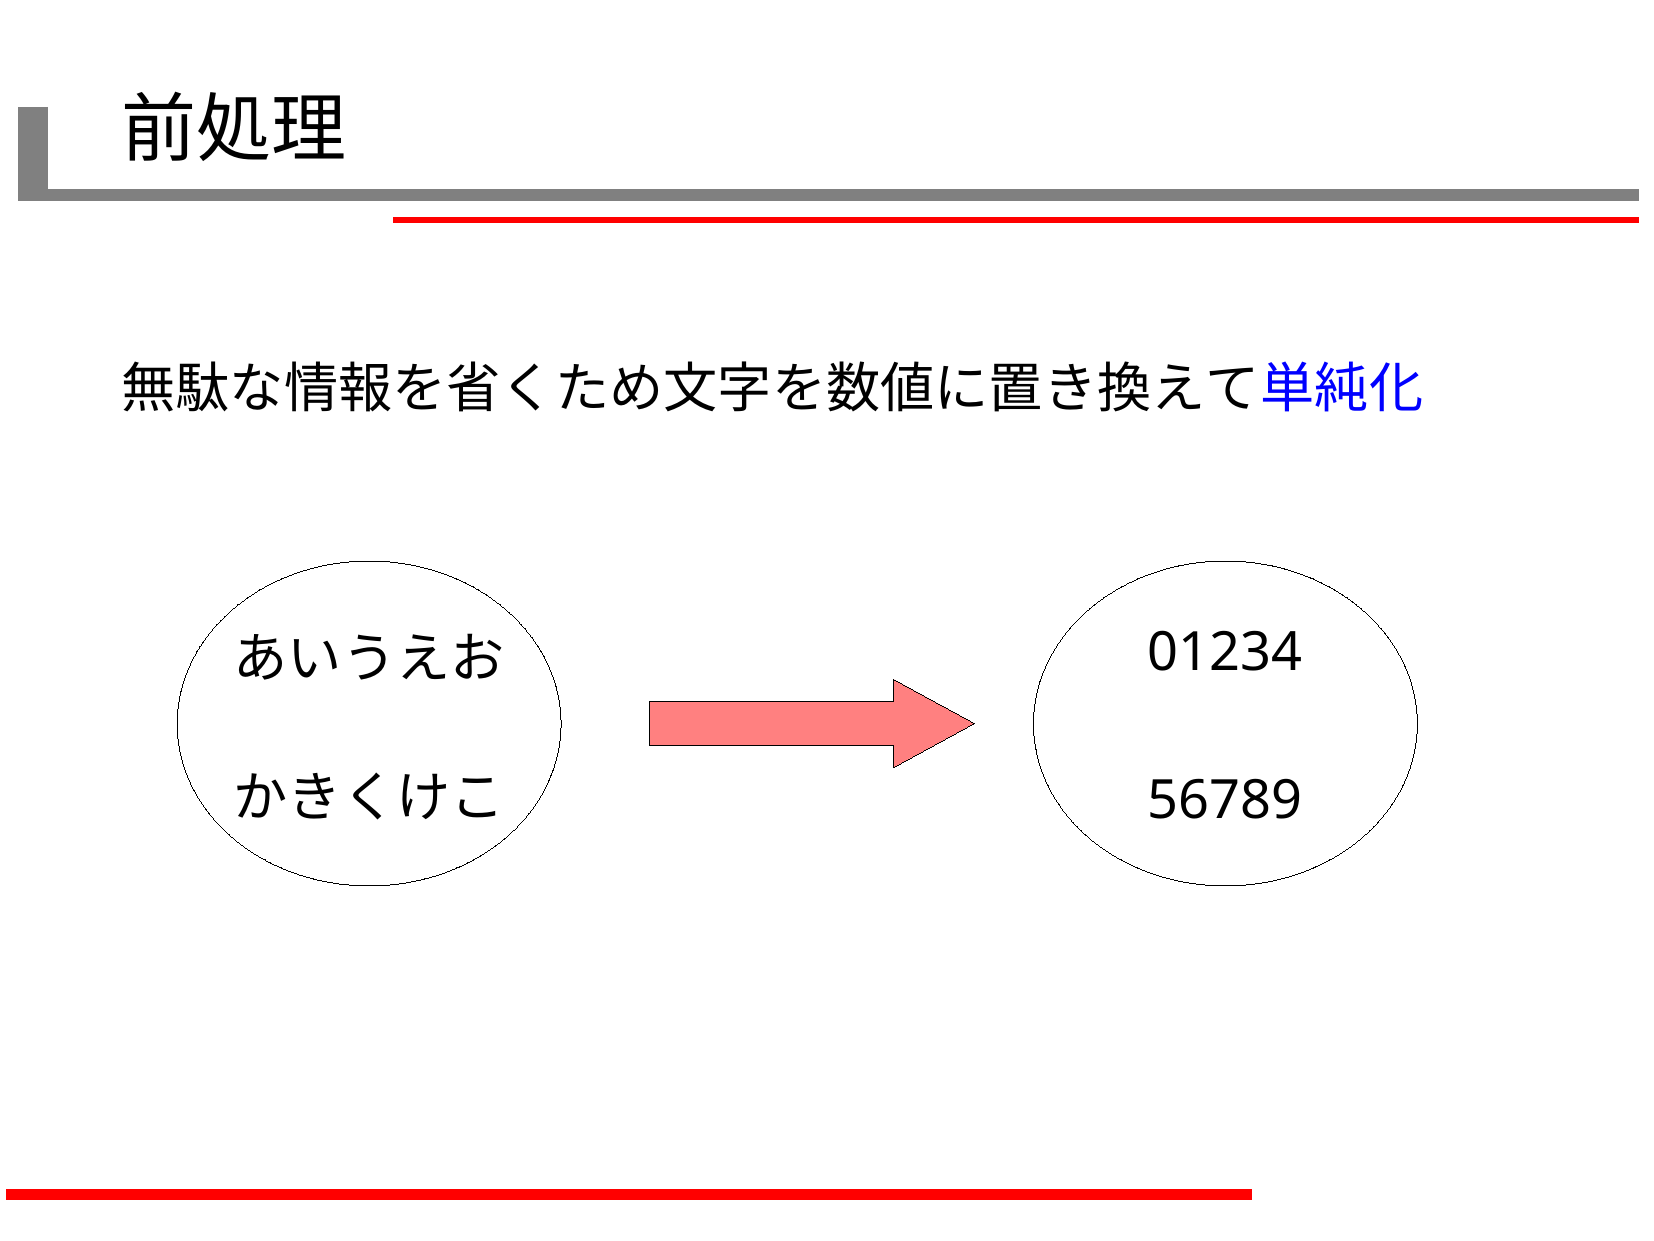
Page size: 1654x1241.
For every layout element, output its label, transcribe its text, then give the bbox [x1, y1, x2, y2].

text_box あいうえお かきくけこ [177, 561, 562, 886]
title 前処理 [121, 18, 1534, 226]
list 無駄な情報を省くため文字を数値に置き換えて単純化 [121, 344, 1534, 1127]
text_box [649, 679, 975, 768]
text_box 01234 56789 [1033, 561, 1418, 886]
